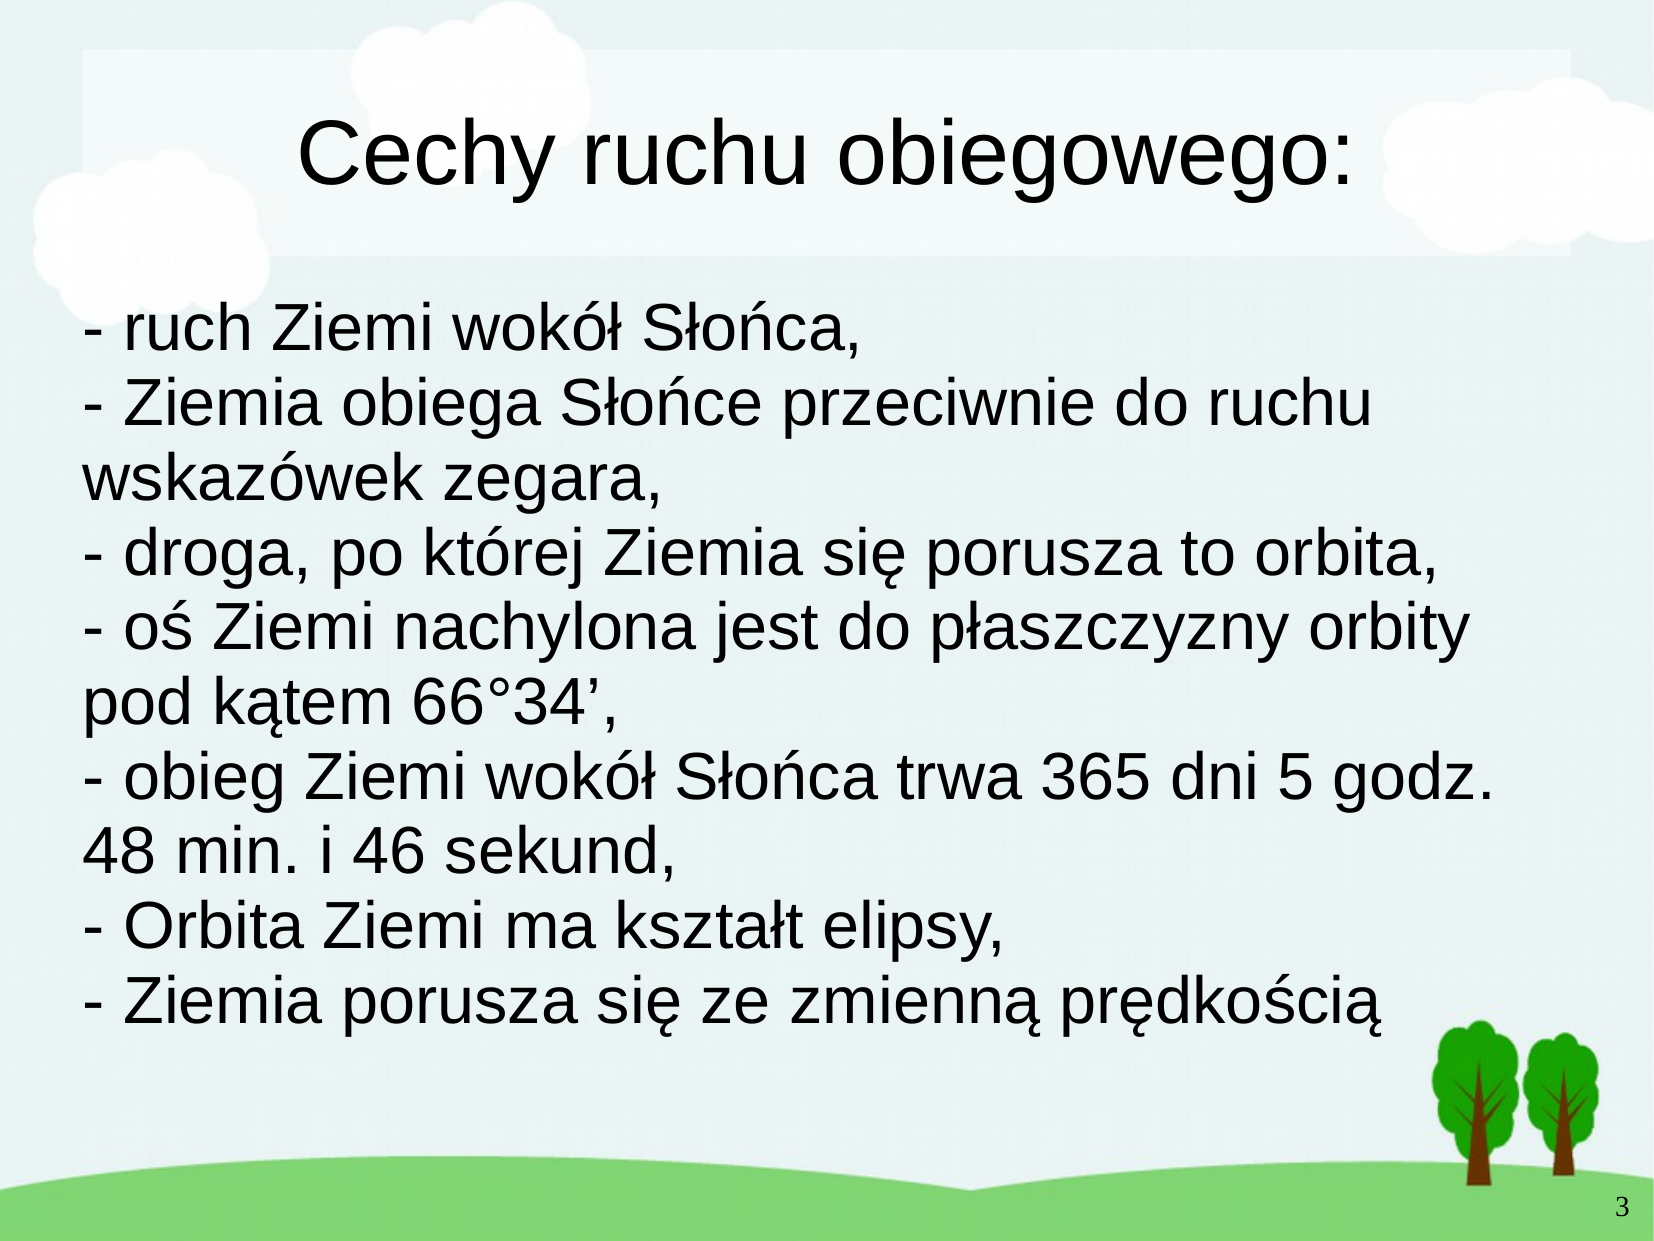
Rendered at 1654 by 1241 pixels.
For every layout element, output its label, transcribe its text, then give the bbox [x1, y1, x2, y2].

picture [0, 0, 1654, 1241]
title Cechy ruchu obiegowego: [82, 49, 1571, 257]
subtitle - ruch Ziemi wokół Słońca, - Ziemia obiega Słońce przeciwnie do ruchu wskazówek zegara, - droga, po której Ziemia się porusza to orbita, - oś Ziemi nachylona jest do płaszczyzny orbity pod kątem 66°34’, - obieg Ziemi wokół Słońca trwa 365 dni 5 godz. 48 min. i 46 sekund, - Orbita Ziemi ma kształt elipsy, - Ziemia porusza się ze zmienną prędkością [82, 290, 1571, 1087]
